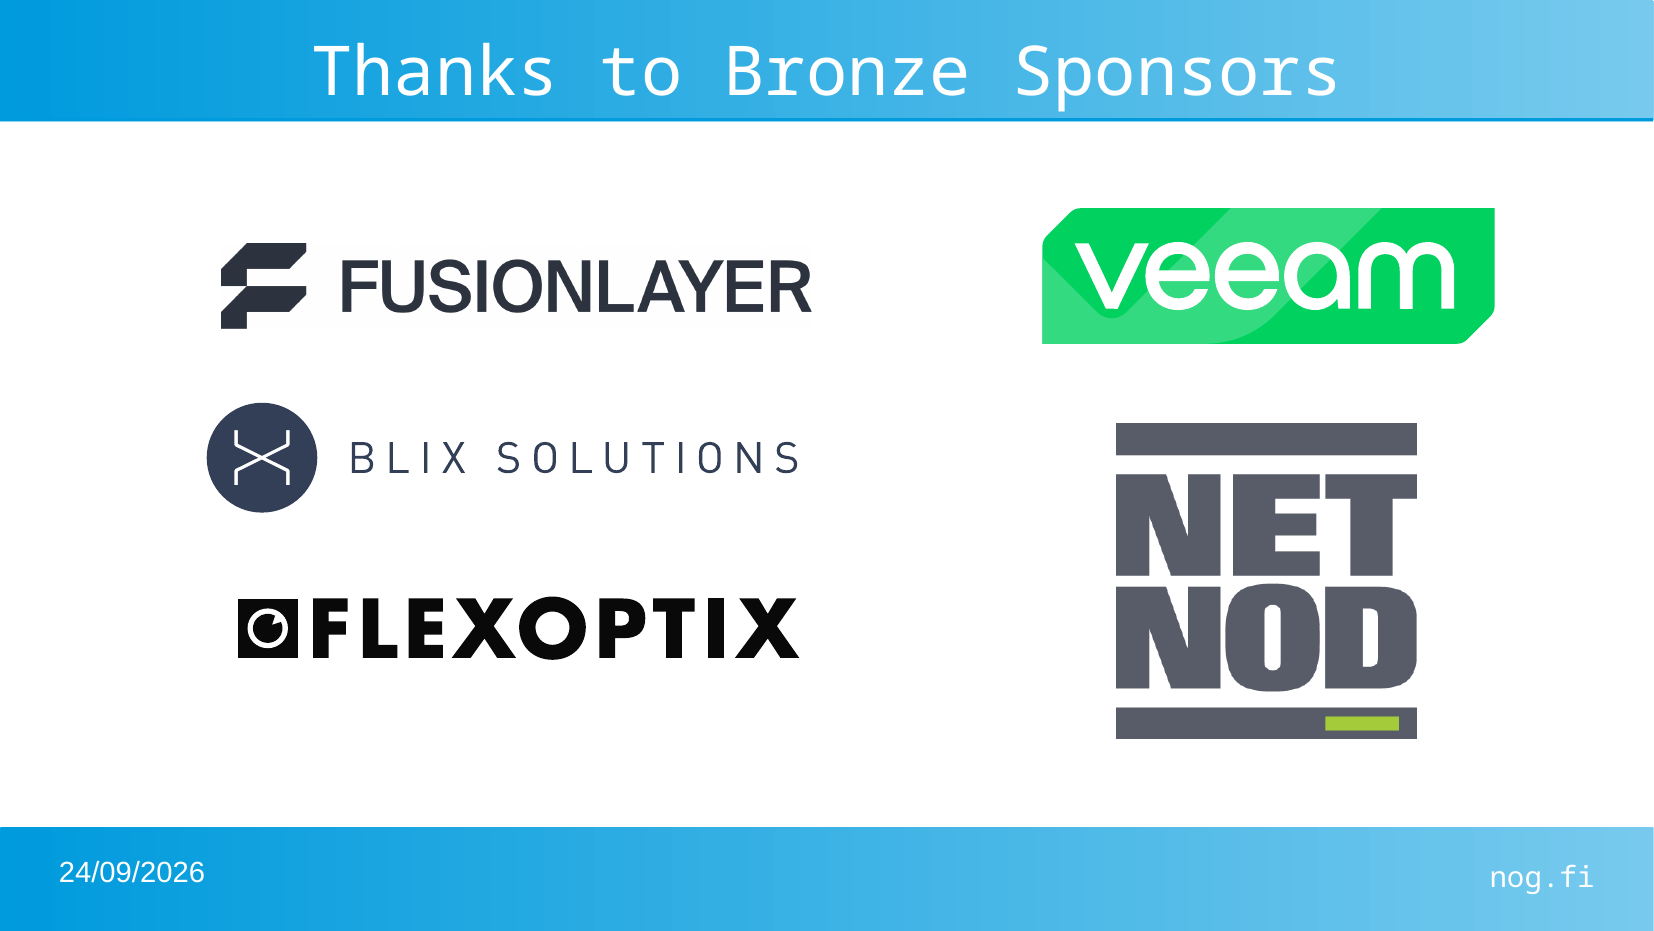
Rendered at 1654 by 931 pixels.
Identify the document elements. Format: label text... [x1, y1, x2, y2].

picture [221, 243, 812, 329]
picture [218, 584, 819, 672]
picture [1116, 423, 1417, 739]
picture [971, 141, 1562, 410]
picture [206, 402, 798, 513]
title Thanks to Bronze Sponsors [59, 26, 1595, 112]
